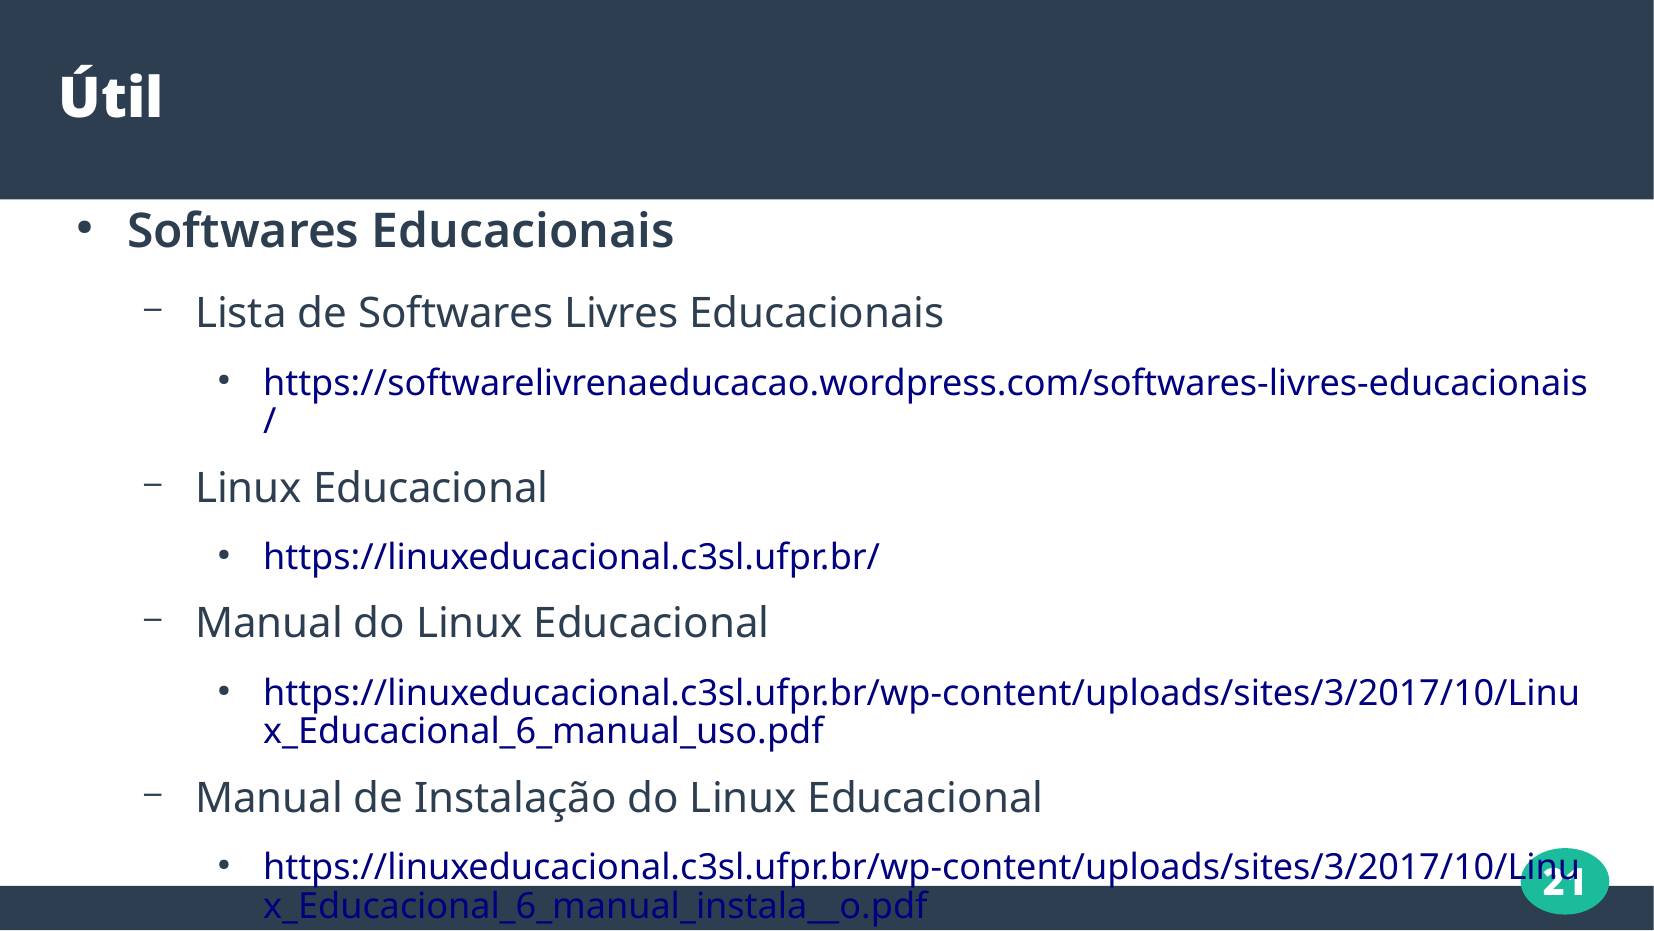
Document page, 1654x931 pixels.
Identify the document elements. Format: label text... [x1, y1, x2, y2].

title Útil [59, 37, 1595, 155]
list Softwares Educacionais Lista de Softwares Livres Educacionais https://softwarelivrenaeducacao.wordpress.com/softwares-livres-educacionais/ Linux Educacional https://linuxeducacional.c3sl.ufpr.br/ Manual do Linux Educacional https://linuxeducacional.c3sl.ufpr.br/wp-content/uploads/sites/3/2017/10/Linux_Educacional_6_manual_uso.pdf Manual de Instalação do Linux Educacional https://linuxeducacional.c3sl.ufpr.br/wp-content/uploads/sites/3/2017/10/Linux_Educacional_6_manual_instala__o.pdf [59, 196, 1595, 817]
